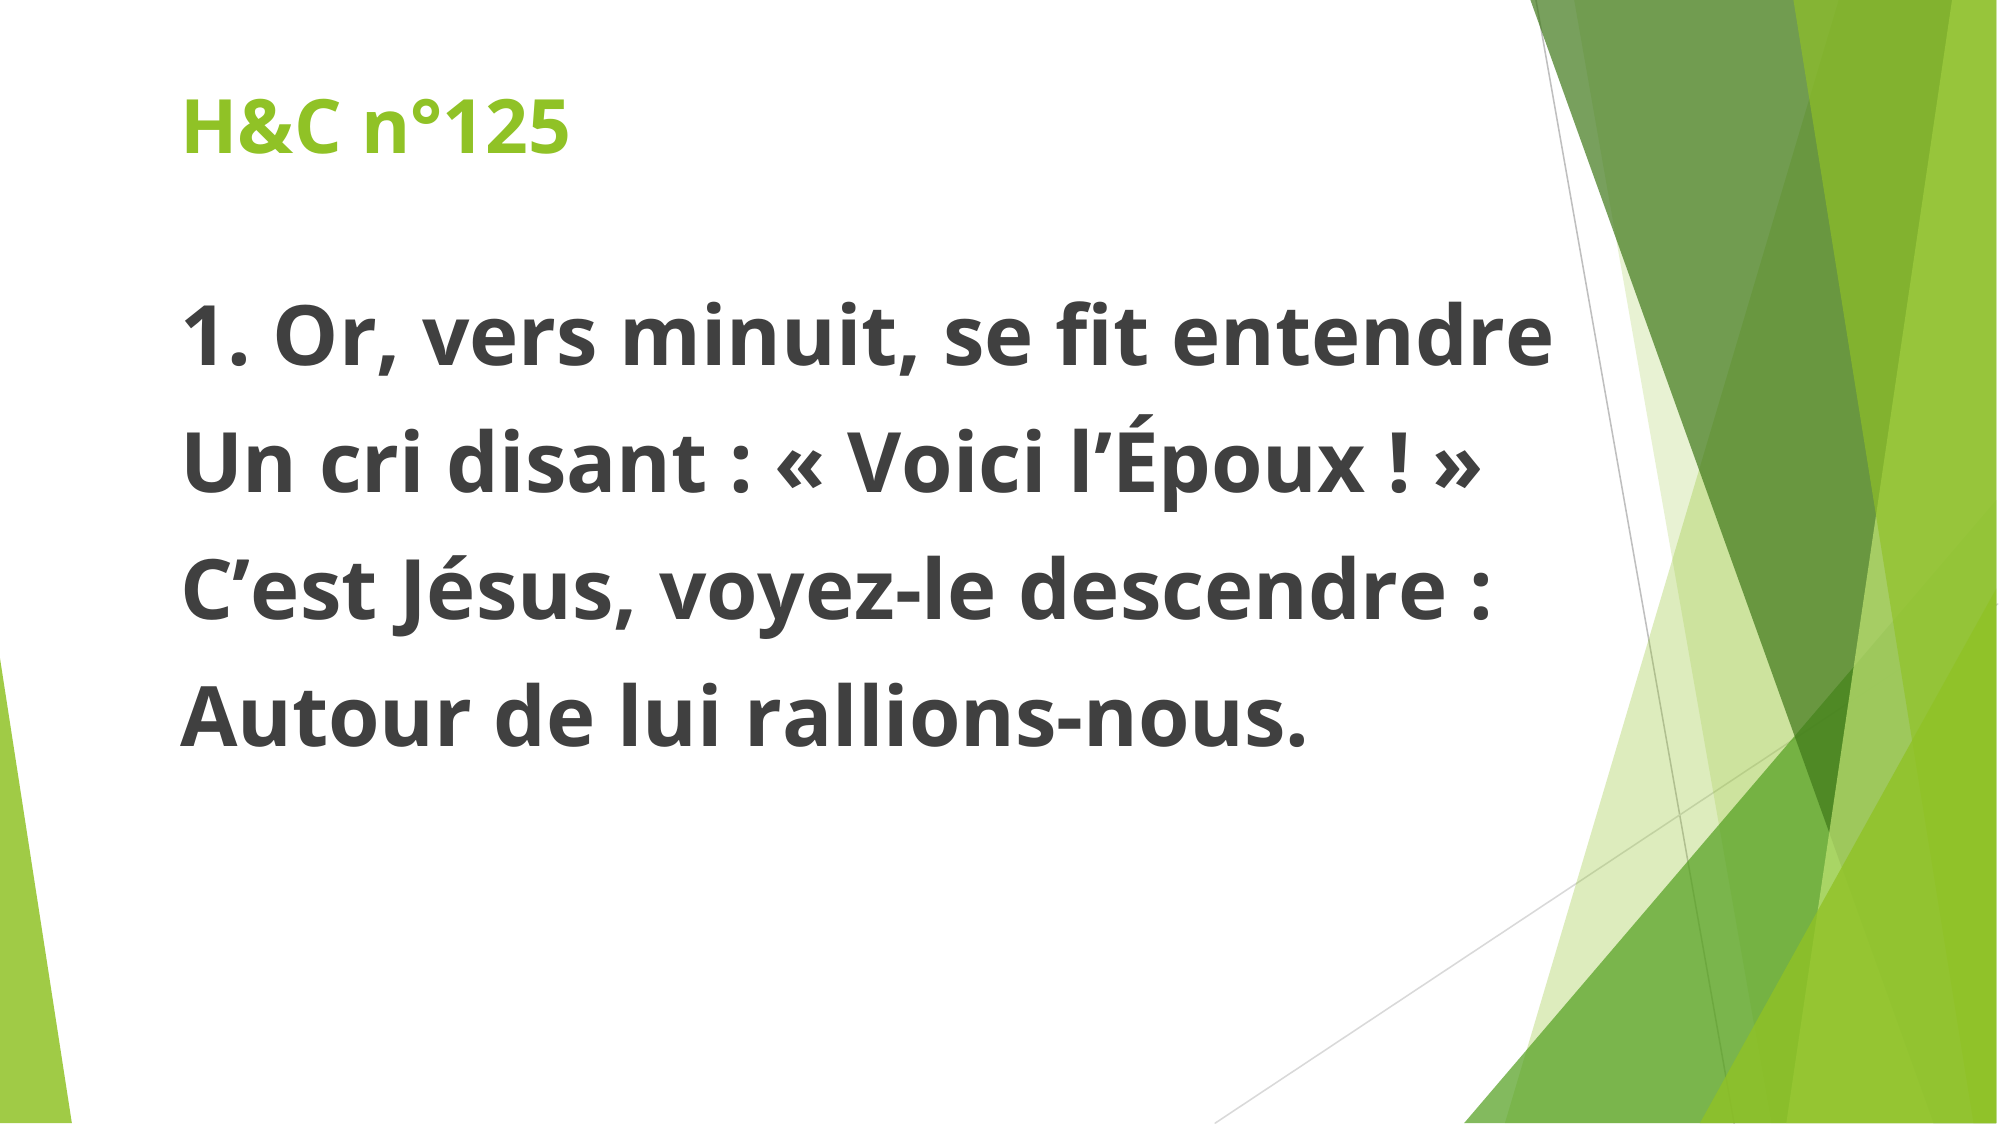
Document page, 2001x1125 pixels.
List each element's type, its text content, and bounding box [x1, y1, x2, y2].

text_box H&C n°125 [165, 70, 1522, 178]
text_box 1. Or, vers minuit, se fit entendre Un cri disant : « Voici l’Époux ! » C’est Jésus, voyez-le descendre : Autour de lui rallions-nous. [165, 259, 2001, 1037]
